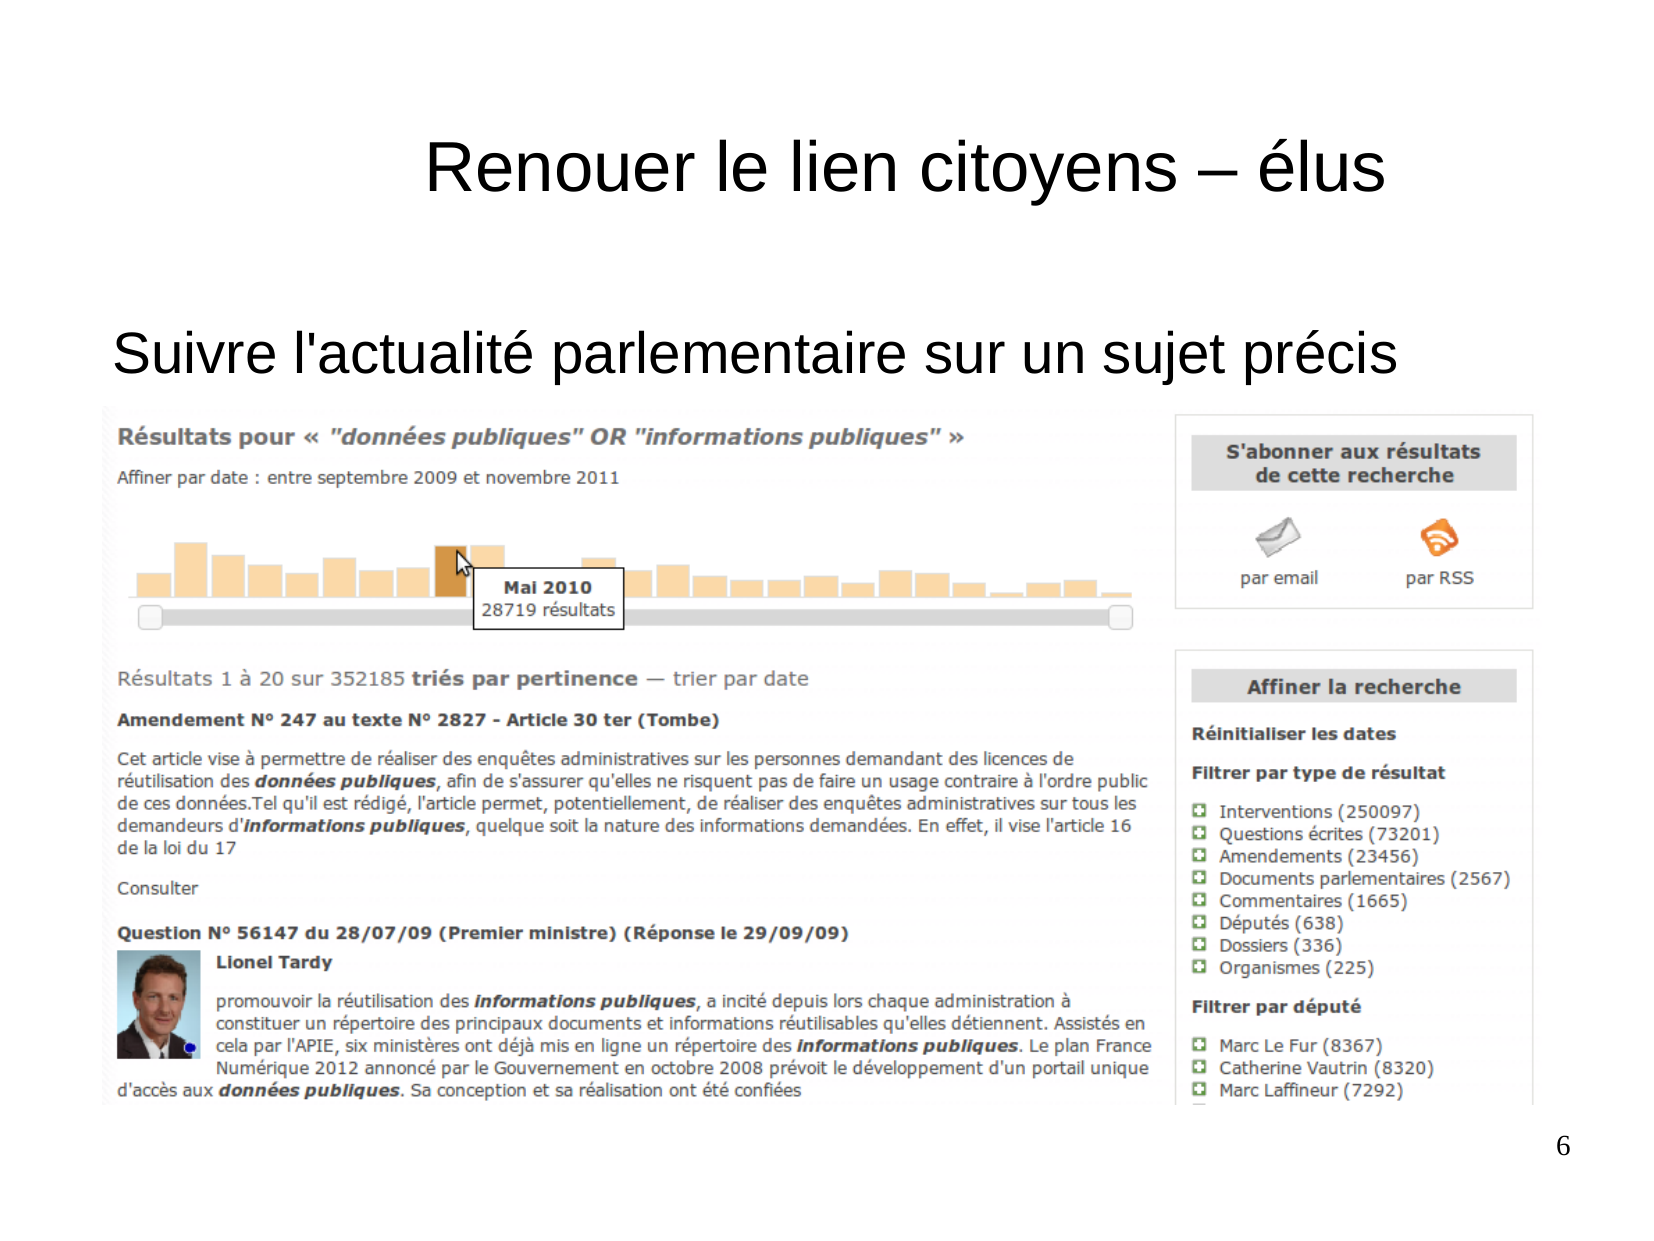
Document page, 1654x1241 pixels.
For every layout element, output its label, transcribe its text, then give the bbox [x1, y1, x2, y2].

picture [102, 406, 1542, 1105]
title Renouer le lien citoyens – élus [212, 70, 1601, 264]
list Suivre l'actualité parlementaire sur un sujet précis [41, 321, 1636, 1140]
